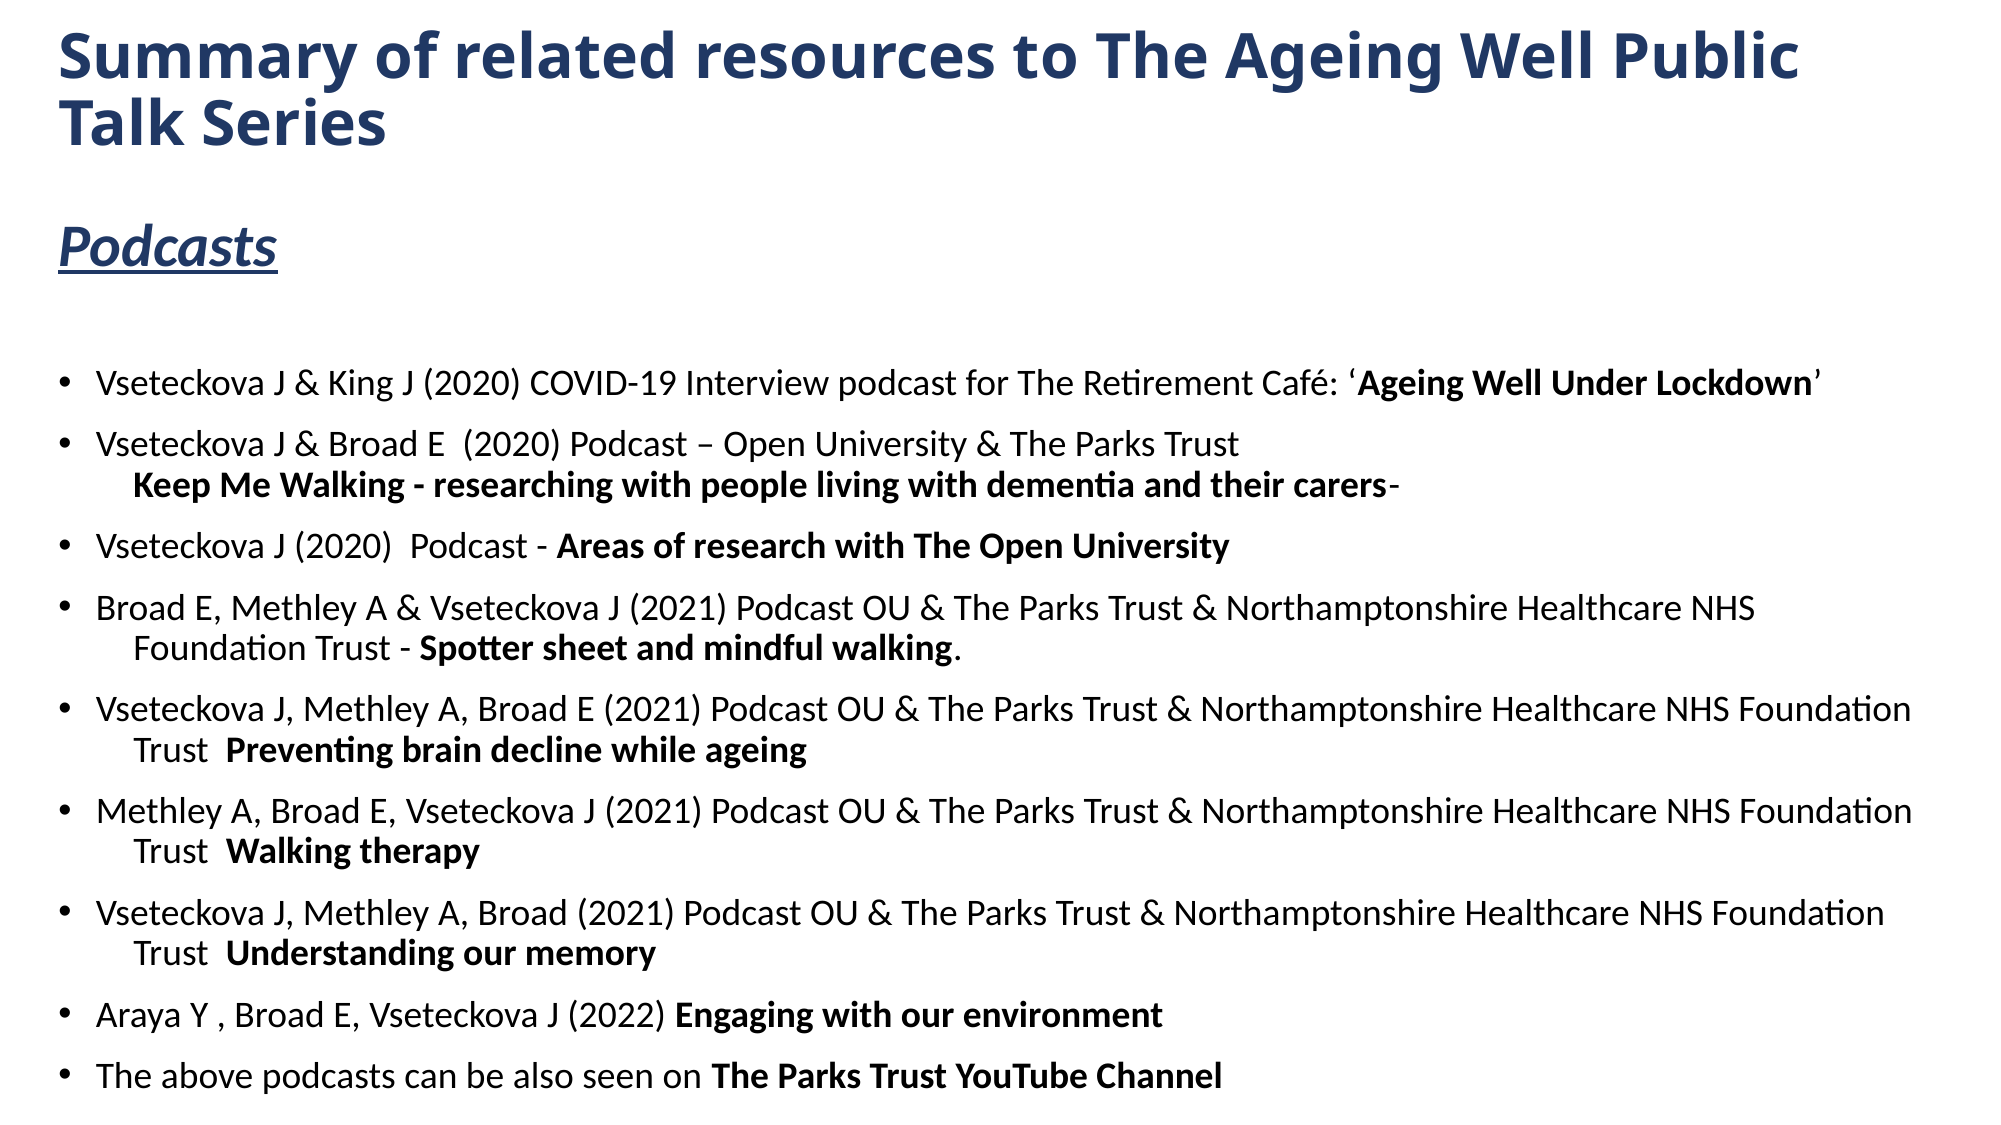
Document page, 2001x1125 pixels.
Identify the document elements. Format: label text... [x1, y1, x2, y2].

title Summary of related resources to The Ageing Well Public Talk Series [43, 13, 1852, 145]
list Podcasts Vseteckova J & King J (2020) COVID-19 Interview podcast for The Retirement Café: ‘Ageing Well Under Lockdown’ Vseteckova J & Broad E (2020) Podcast – Open University & The Parks Trust Keep Me Walking - researching with people living with dementia and their carers - Vseteckova J (2020) Podcast - Areas of research with The Open University Broad E, Methley A & Vseteckova J (2021) Podcast OU & The Parks Trust & Northamptonshire Healthcare NHS Foundation Trust - Spotter sheet and mindful walking. Vseteckova J, Methley A, Broad E (2021) Podcast OU & The Parks Trust & Northamptonshire Healthcare NHS Foundation Trust Preventing brain decline while ageing Methley A, Broad E, Vseteckova J (2021) Podcast OU & The Parks Trust & Northamptonshire Healthcare NHS Foundation Trust Walking therapy Vseteckova J, Methley A, Broad (2021) Podcast OU & The Parks Trust & Northamptonshire Healthcare NHS Foundation Trust Understanding our memory Araya Y , Broad E, Vseteckova J (2022) Engaging with our environment The above podcasts can be also seen on The Parks Trust YouTube Channel [43, 145, 1937, 1112]
